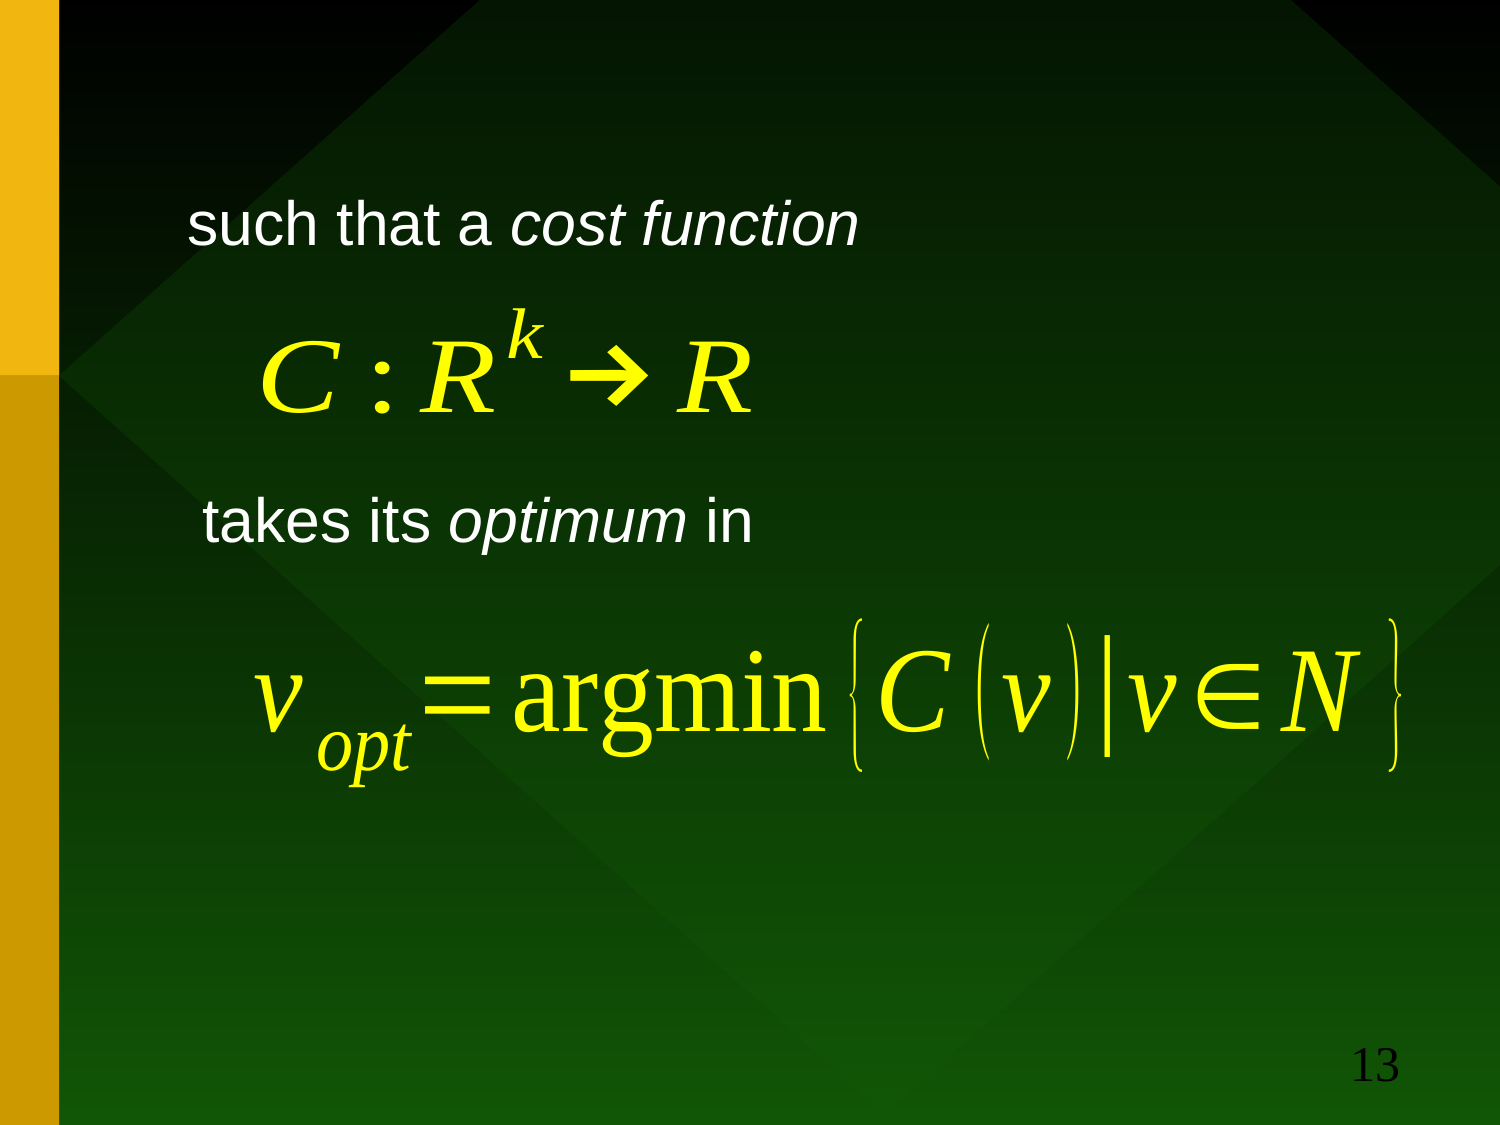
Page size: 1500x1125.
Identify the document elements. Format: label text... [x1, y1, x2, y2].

chart [225, 297, 796, 434]
chart [225, 610, 1445, 788]
text_box takes its optimum in [187, 472, 770, 564]
text_box such that a cost function [172, 174, 876, 266]
